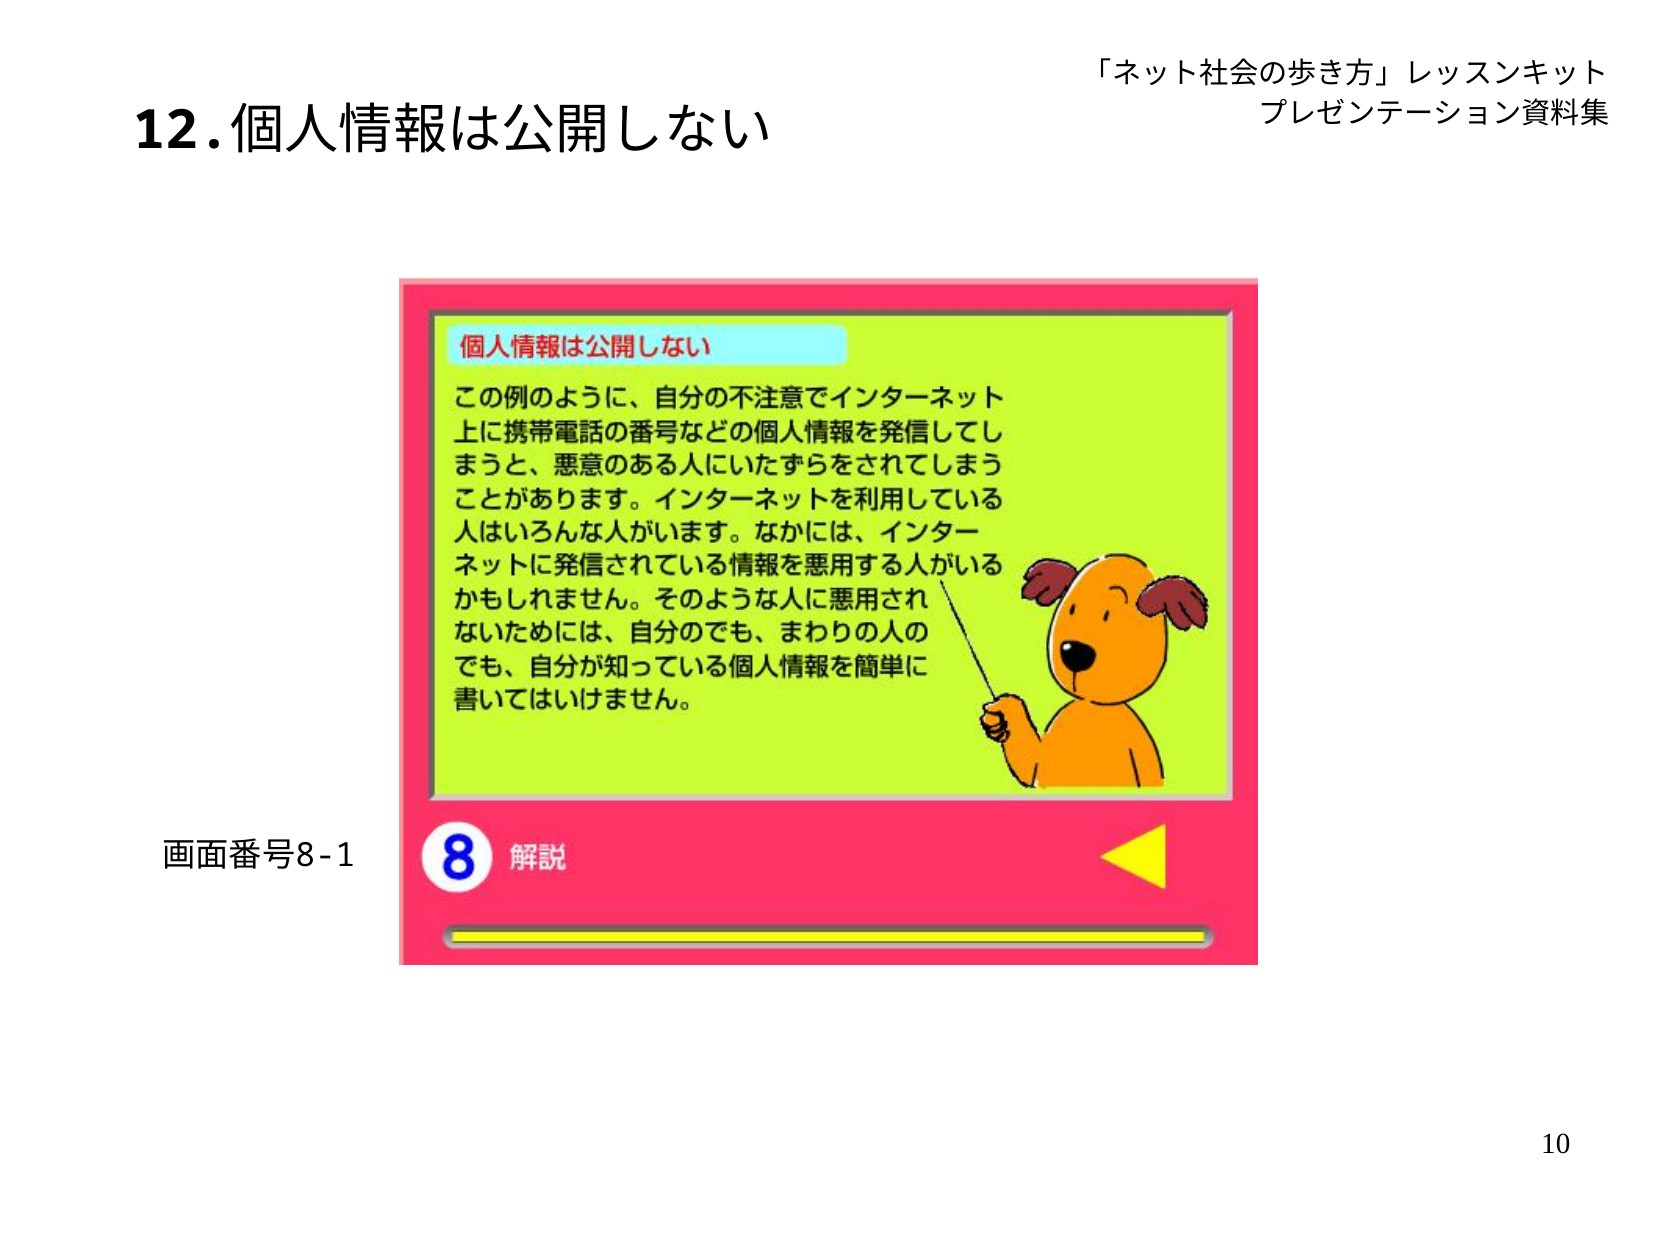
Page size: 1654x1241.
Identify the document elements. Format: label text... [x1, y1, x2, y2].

picture [399, 277, 1258, 965]
text_box 12.個人情報は公開しない [118, 88, 1241, 169]
text_box 「ネット社会の歩き方」レッスンキット プレゼンテーション資料集 [1062, 44, 1625, 139]
text_box 画面番号8-1 [147, 826, 384, 882]
